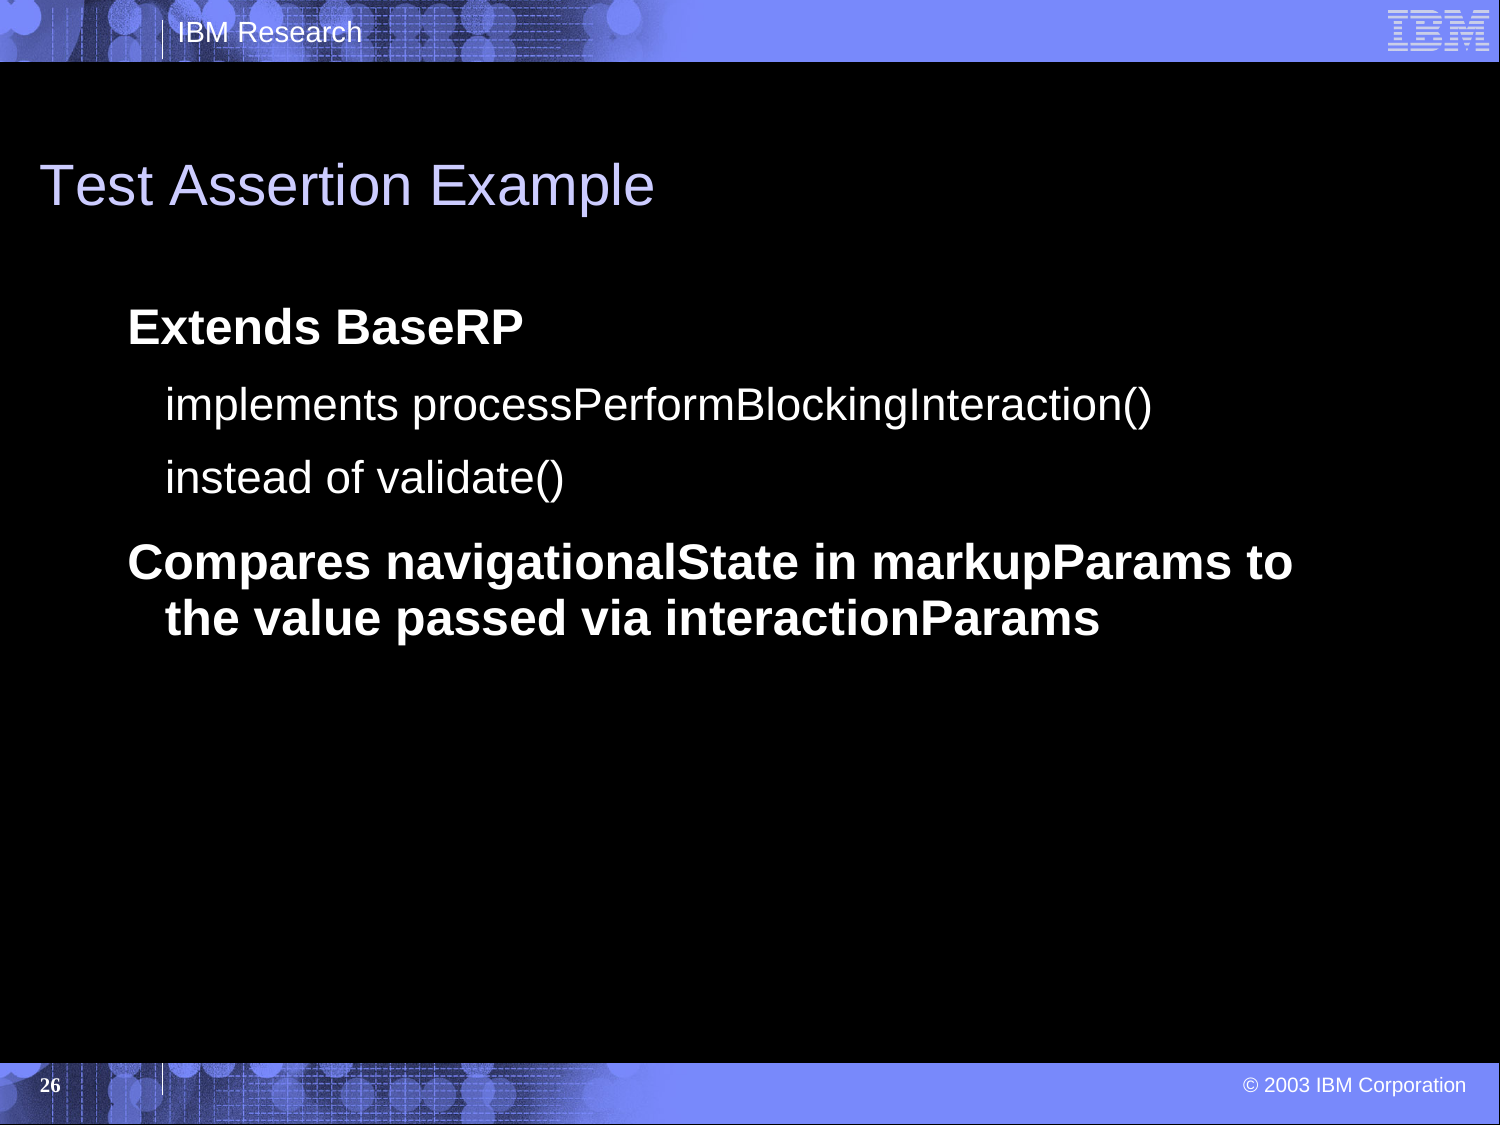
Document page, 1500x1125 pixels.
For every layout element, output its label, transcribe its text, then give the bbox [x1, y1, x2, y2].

title Test Assertion Example [25, 142, 1378, 225]
picture [0, 1063, 1499, 1124]
picture [0, 0, 1499, 62]
list Extends BaseRP implements processPerformBlockingInteraction() instead of validate() Compares navigationalState in markupParams to the value passed via interactionParams [112, 291, 1388, 932]
